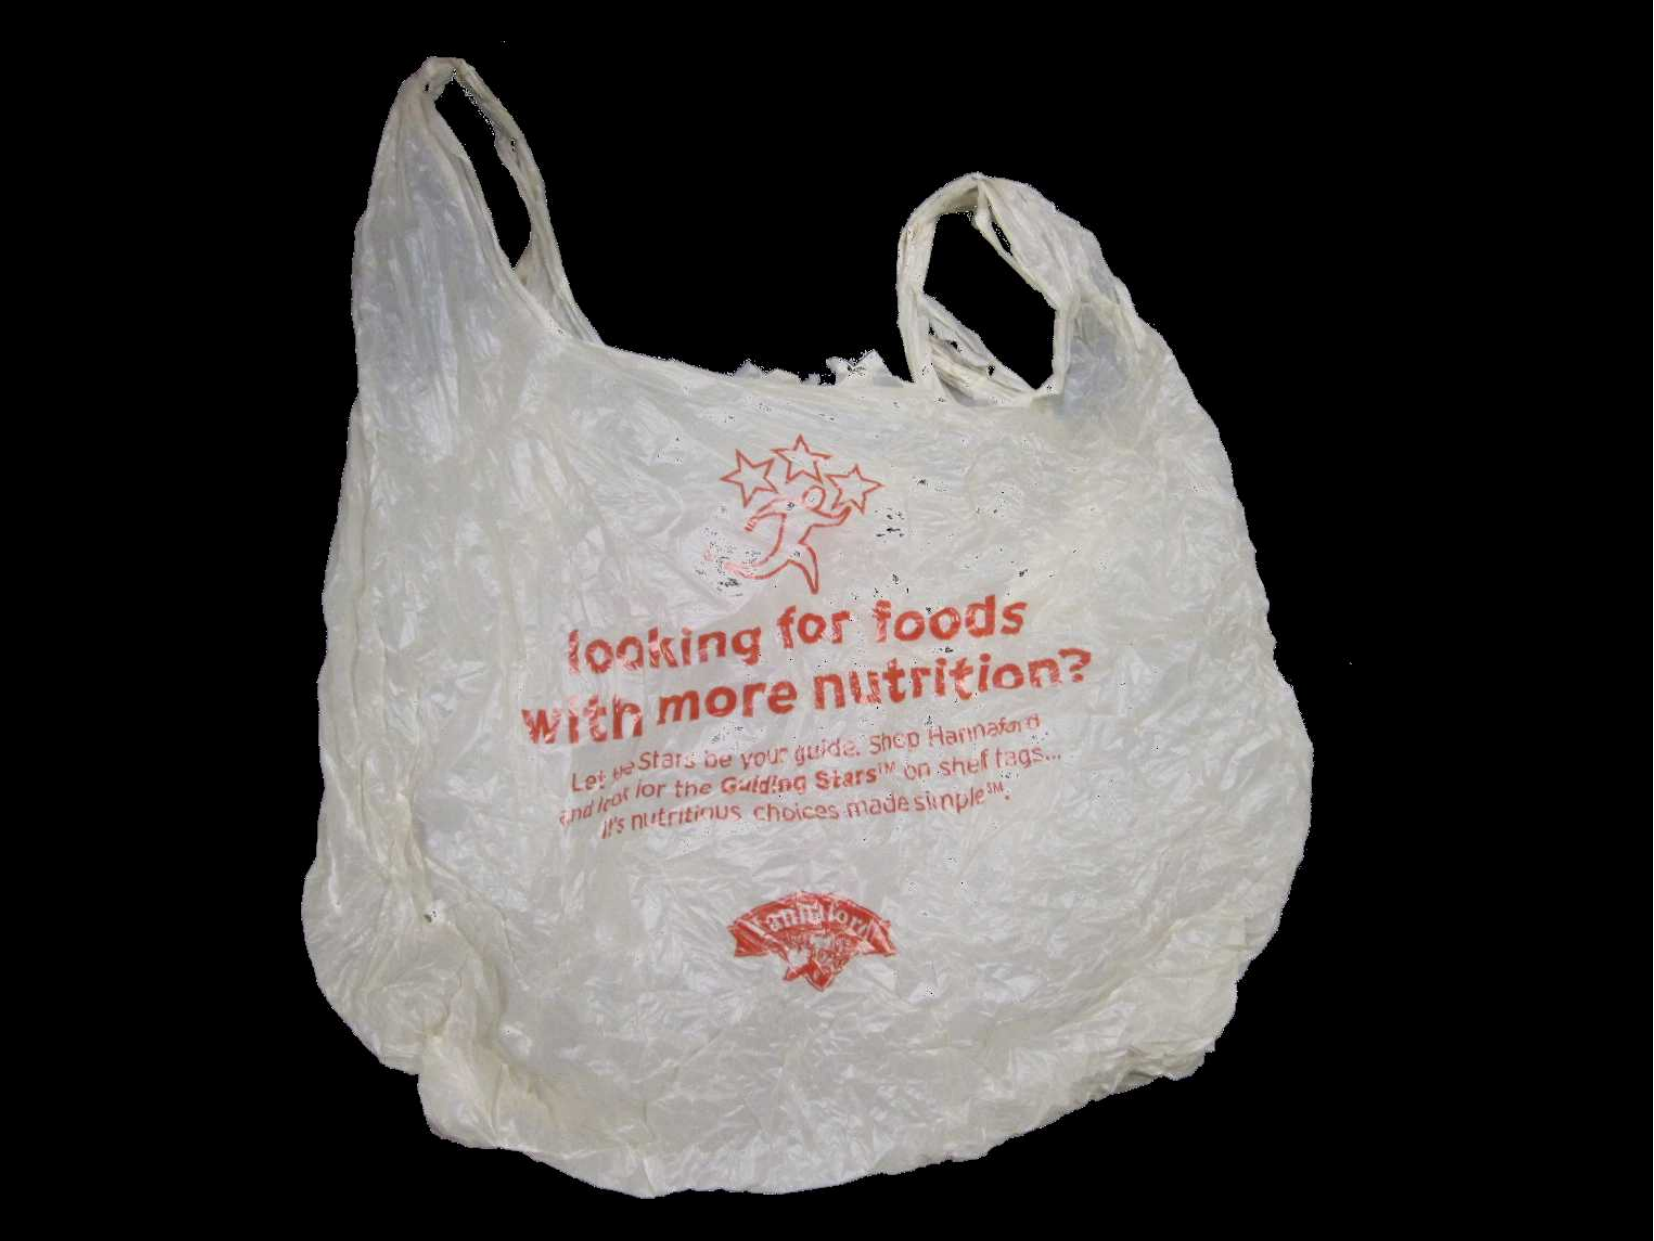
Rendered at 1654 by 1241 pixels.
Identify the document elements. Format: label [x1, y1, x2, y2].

picture [301, 41, 1352, 1199]
